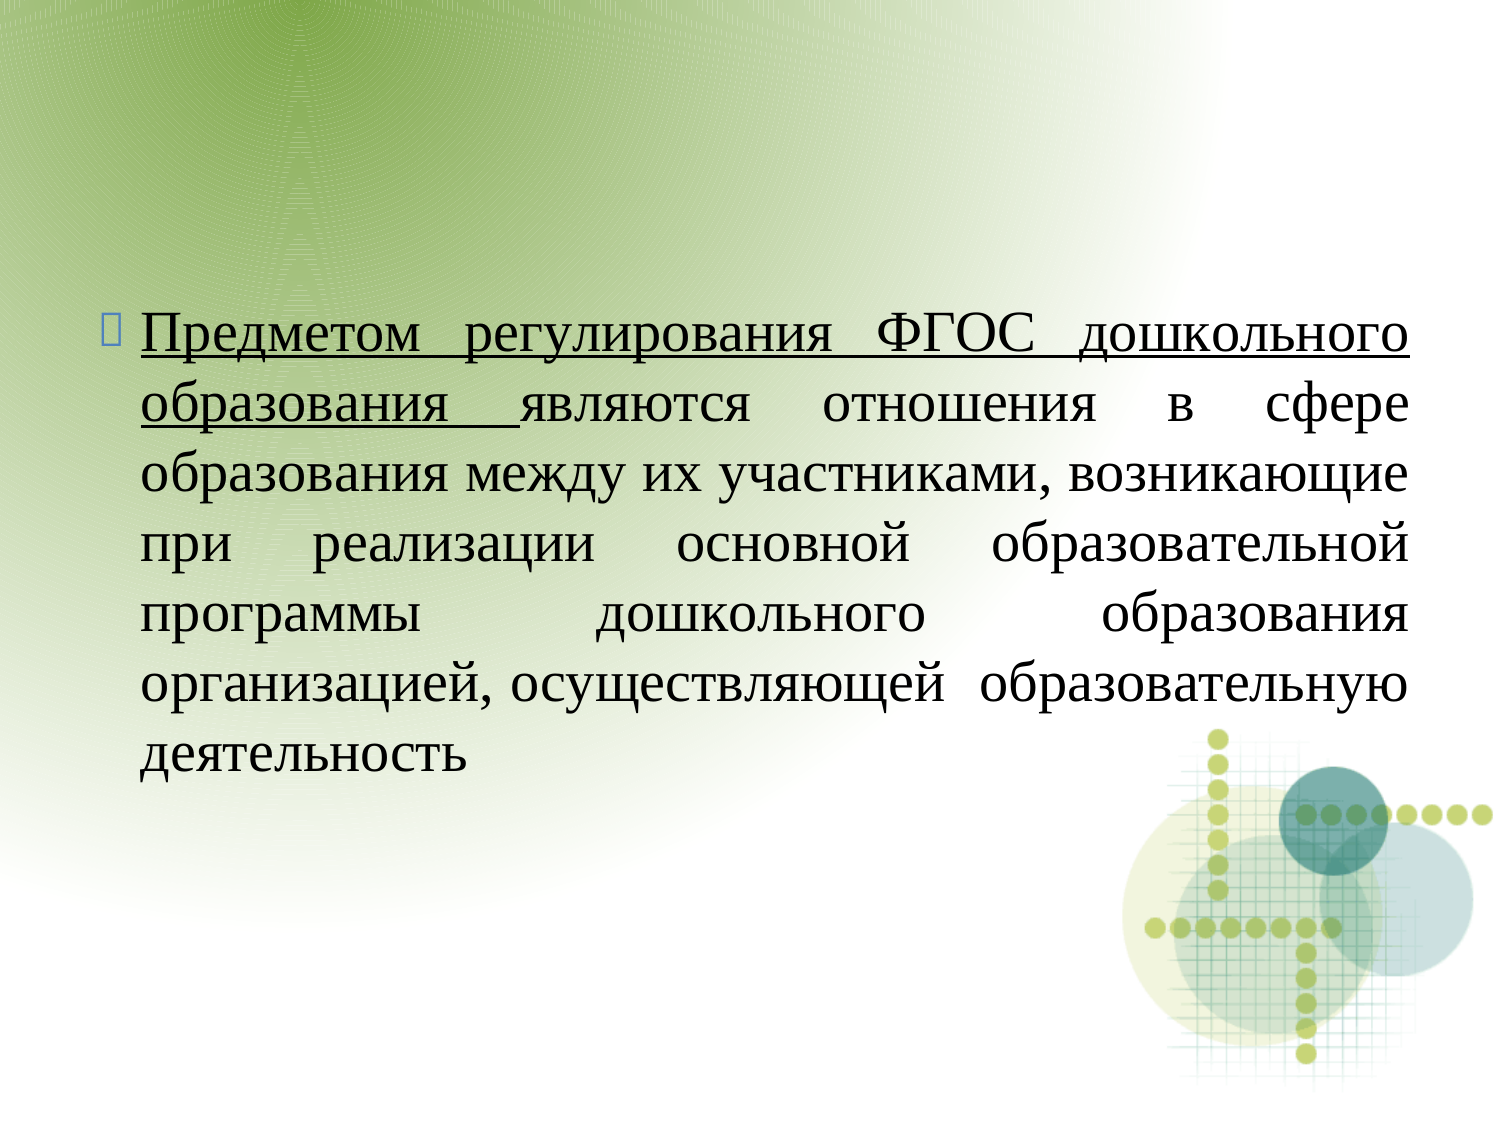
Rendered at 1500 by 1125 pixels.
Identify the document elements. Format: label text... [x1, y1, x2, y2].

picture [1110, 718, 1500, 1098]
list Предметом регулирования ФГОС дошкольного образования являются отношения в сфере образования между их участниками, возникающие при реализации основной образовательной программы дошкольного образования организацией, осуществляющей образовательную деятельность [82, 86, 1425, 857]
